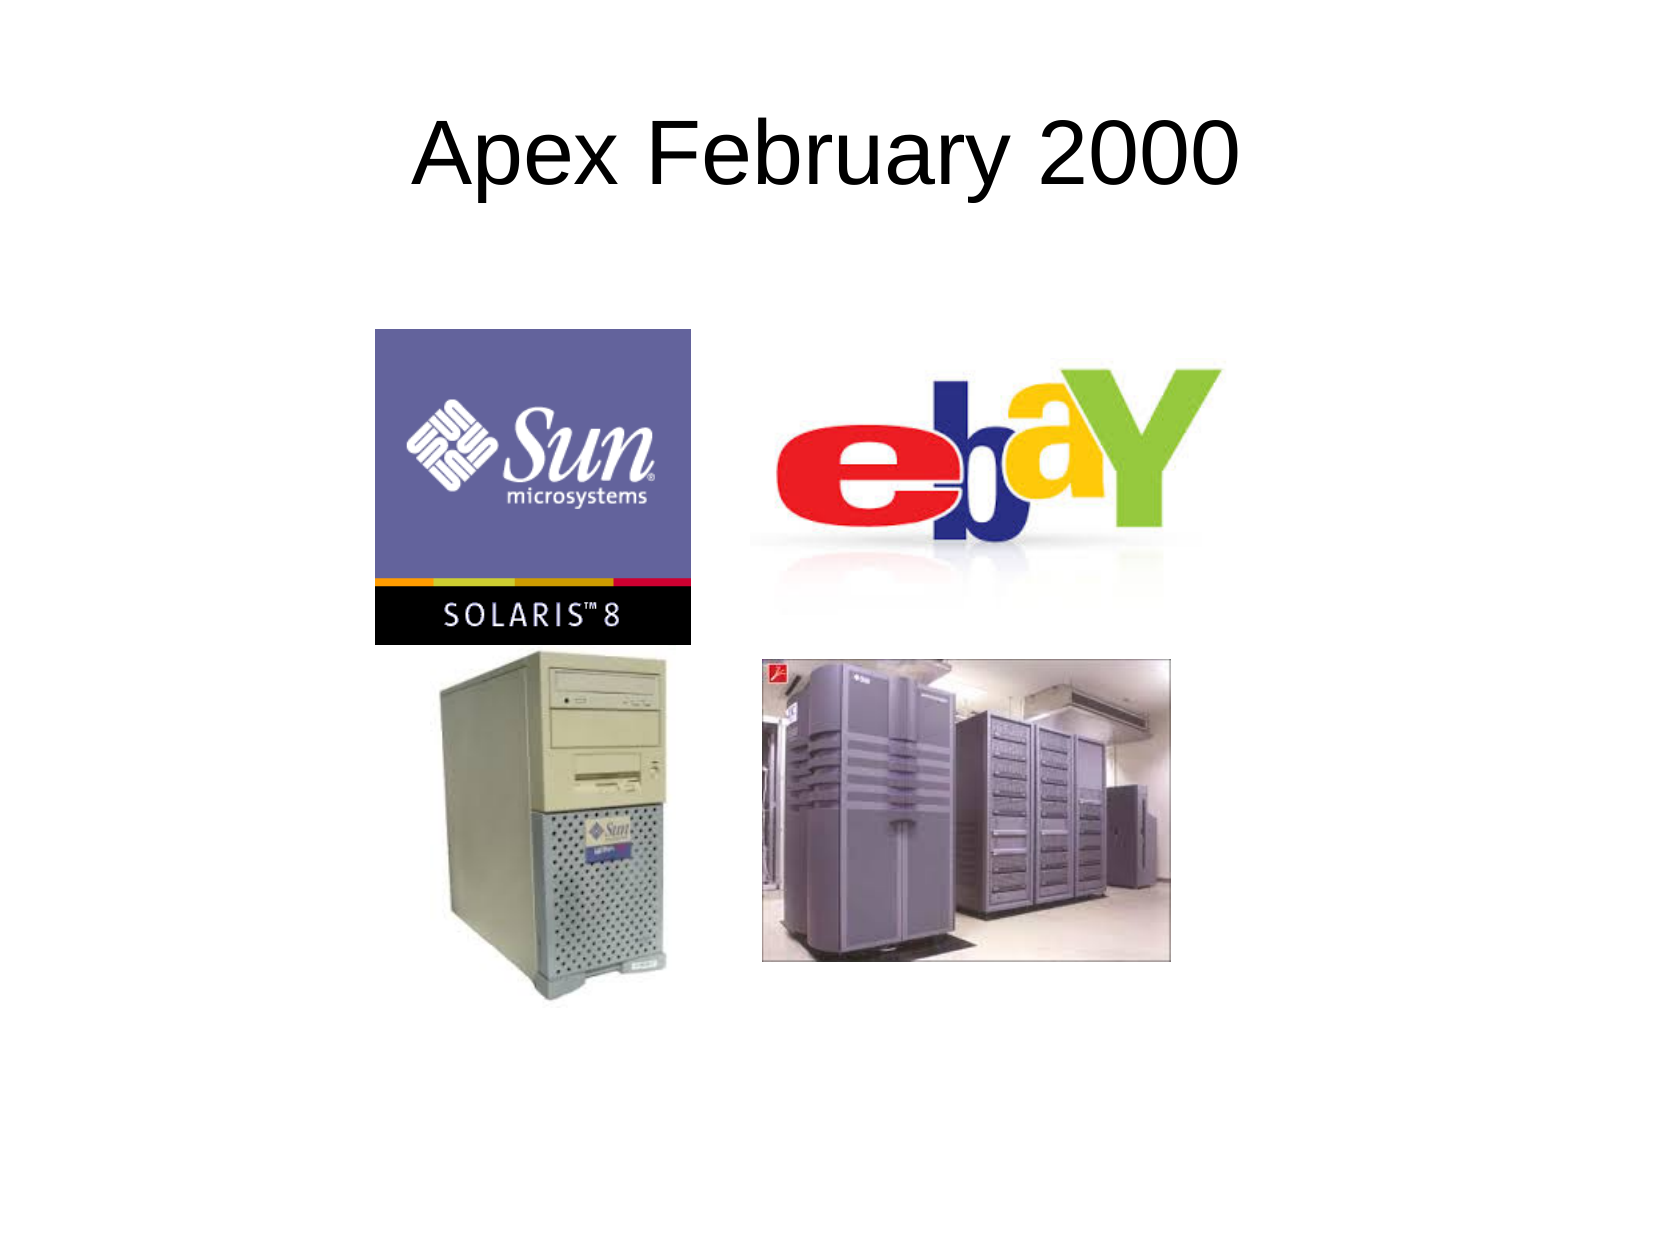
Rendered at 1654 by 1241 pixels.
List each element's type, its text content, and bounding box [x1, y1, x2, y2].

picture [762, 659, 1171, 962]
picture [750, 358, 1231, 616]
picture [375, 329, 691, 1008]
title Apex February 2000 [82, 49, 1571, 257]
